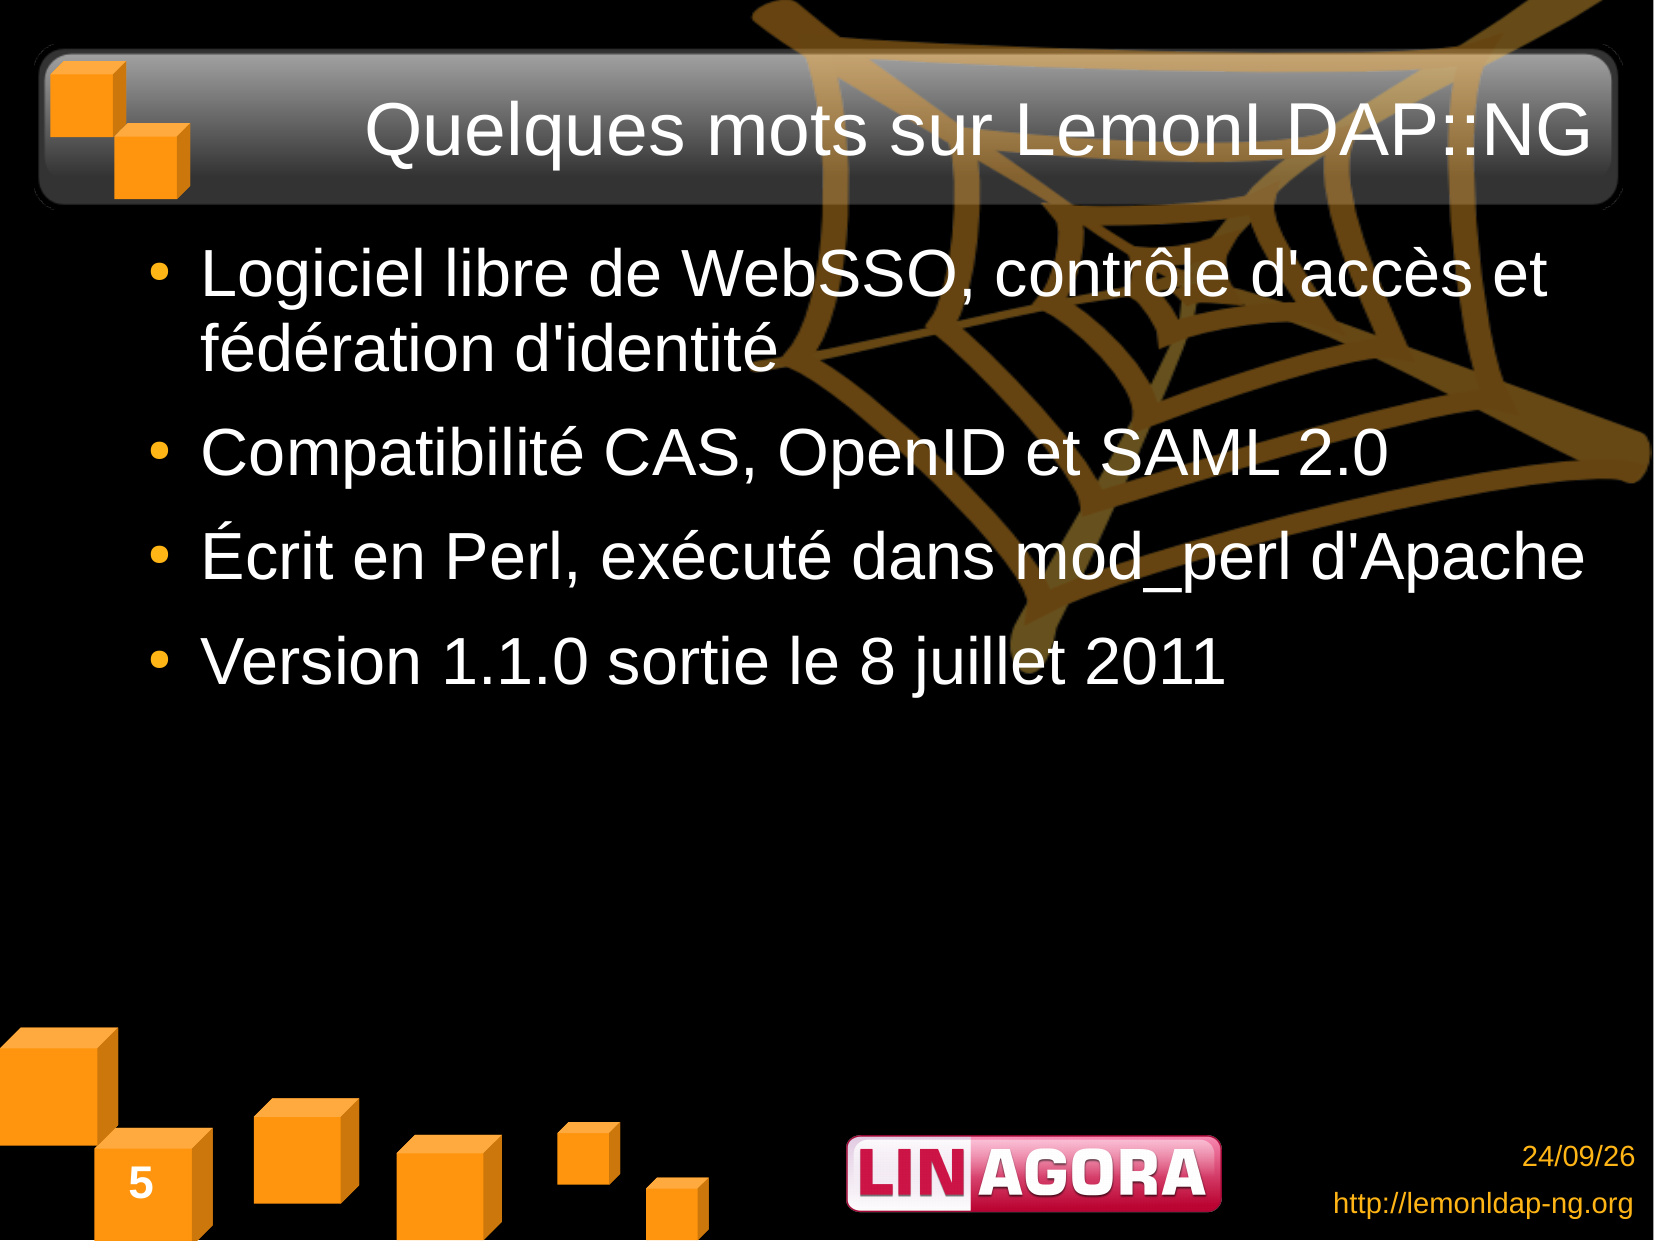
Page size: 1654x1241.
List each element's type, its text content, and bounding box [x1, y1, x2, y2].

title Quelques mots sur LemonLDAP::NG [194, 70, 1595, 189]
picture [838, 1121, 1229, 1241]
picture [33, 43, 749, 211]
list Logiciel libre de WebSSO, contrôle d'accès et fédération d'identité Compatibilité CAS, OpenID et SAML 2.0 Écrit en Perl, exécuté dans mod_perl d'Apache Version 1.1.0 sortie le 8 juillet 2011 [129, 236, 1619, 1055]
